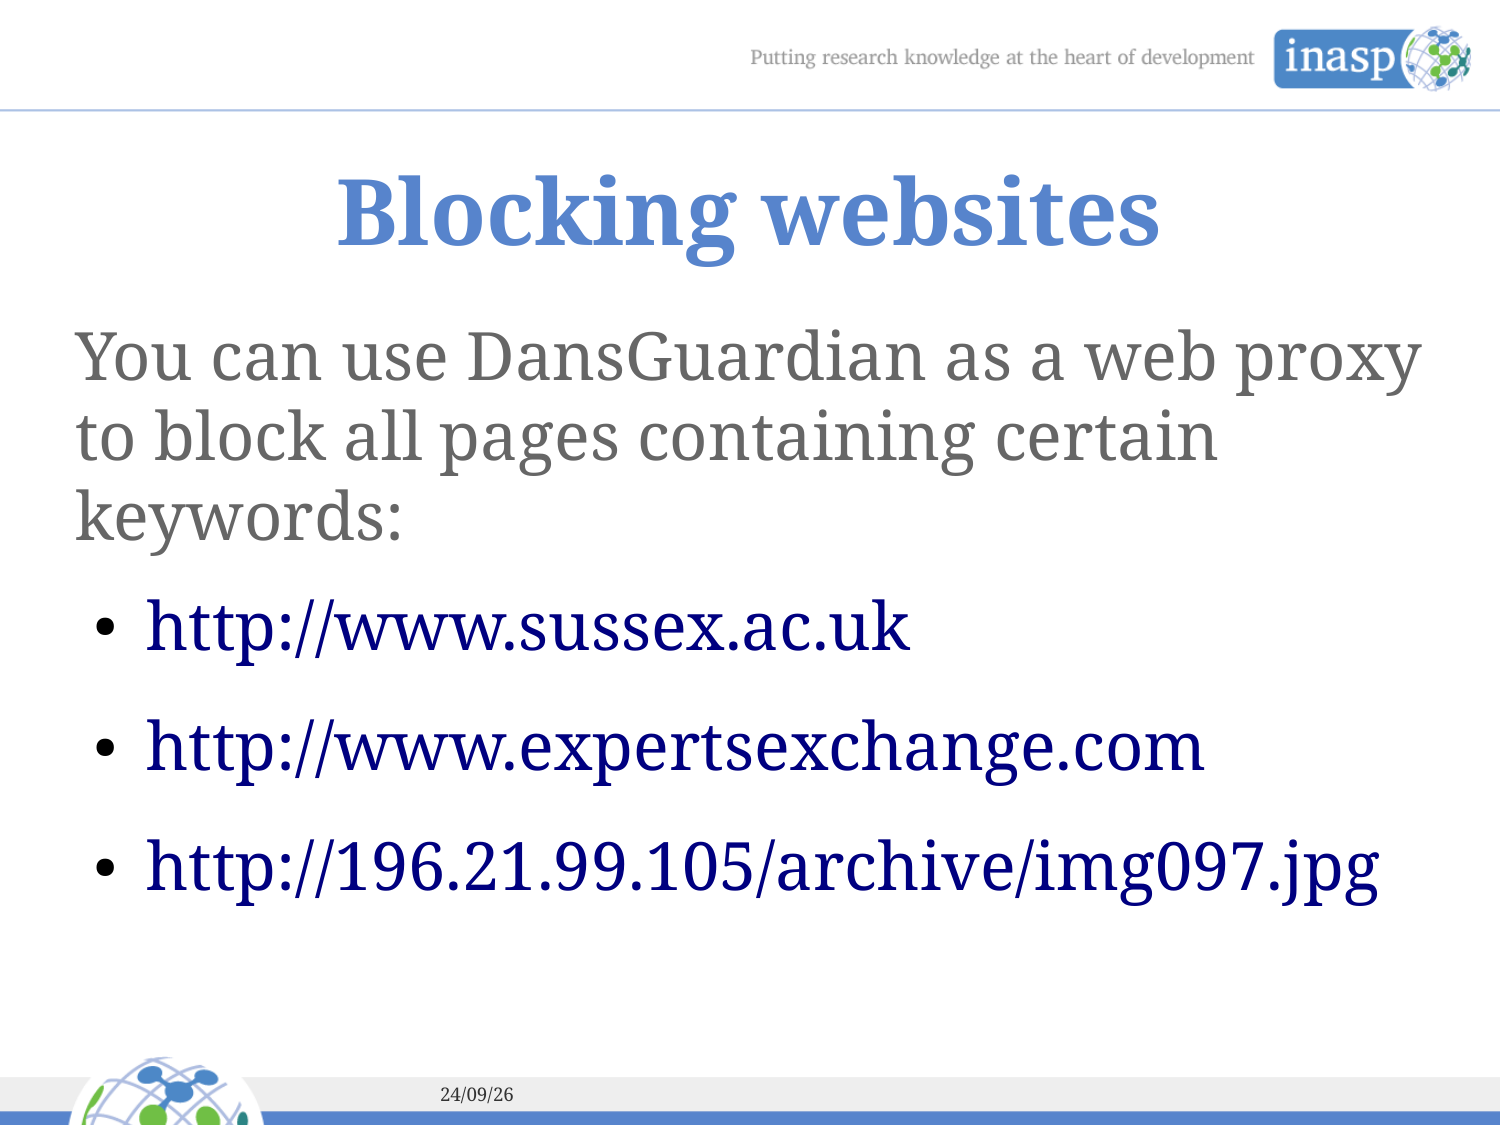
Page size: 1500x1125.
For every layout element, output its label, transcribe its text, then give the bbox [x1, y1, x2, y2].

list You can use DansGuardian as a web proxy to block all pages containing certain keywords: http://www.sussex.ac.uk http://www.expertsexchange.com http://196.21.99.105/archive/img097.jpg [75, 313, 1426, 967]
title Blocking websites [75, 129, 1426, 313]
picture [0, 0, 1500, 1125]
